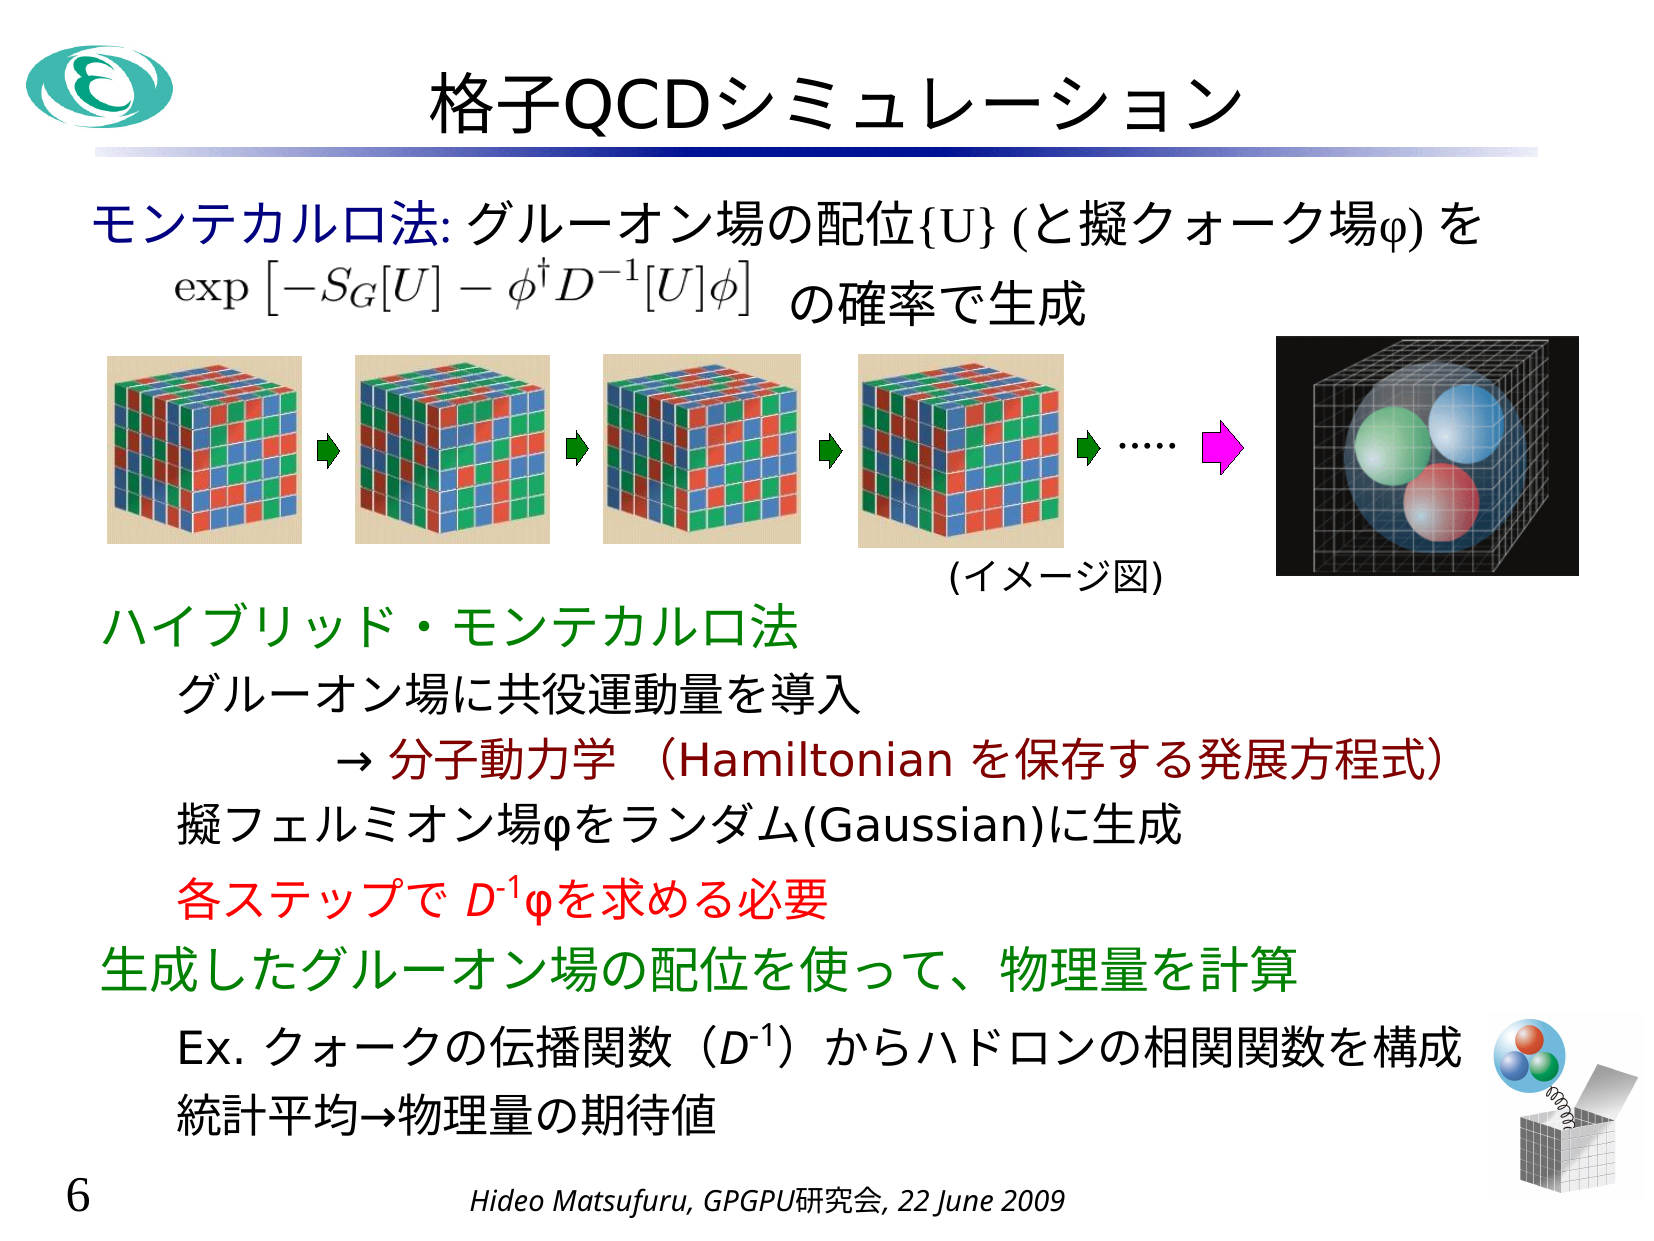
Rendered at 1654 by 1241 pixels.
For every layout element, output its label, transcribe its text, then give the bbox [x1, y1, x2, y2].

picture [95, 147, 235, 157]
text_box [317, 433, 340, 469]
list ハイブリッド・モンテカルロ法 グルーオン場に共役運動量を導入 → 分子動力学 （Hamiltonian を保存する発展方程式） 擬フェルミオン場φをランダム(Gaussian)に生成 各ステップで D-1φを求める必要 生成したグルーオン場の配位を使って、物理量を計算 Ex. クォークの伝播関数（D-1）からハドロンの相関関数を構成 統計平均→物理量の期待値 [81, 598, 1534, 1143]
picture [1488, 1012, 1644, 1200]
picture [1440, 147, 1538, 157]
picture [20, 37, 179, 136]
text_box [1077, 430, 1101, 466]
picture [603, 354, 801, 544]
picture [1276, 336, 1579, 576]
picture [858, 354, 1064, 548]
picture [355, 355, 550, 544]
title 格子QCDシミュレーション [235, 51, 1440, 159]
text_box [1202, 420, 1244, 475]
text_box (イメージ図) [947, 555, 1165, 599]
text_box の確率で生成 [787, 264, 1088, 325]
text_box モンテカルロ法: グルーオン場の配位{U} (と擬クォーク場φ) を [88, 184, 1510, 249]
picture [107, 356, 302, 544]
picture [175, 257, 749, 316]
text_box ..... [1116, 404, 1179, 465]
text_box [566, 430, 589, 466]
text_box [819, 433, 843, 469]
